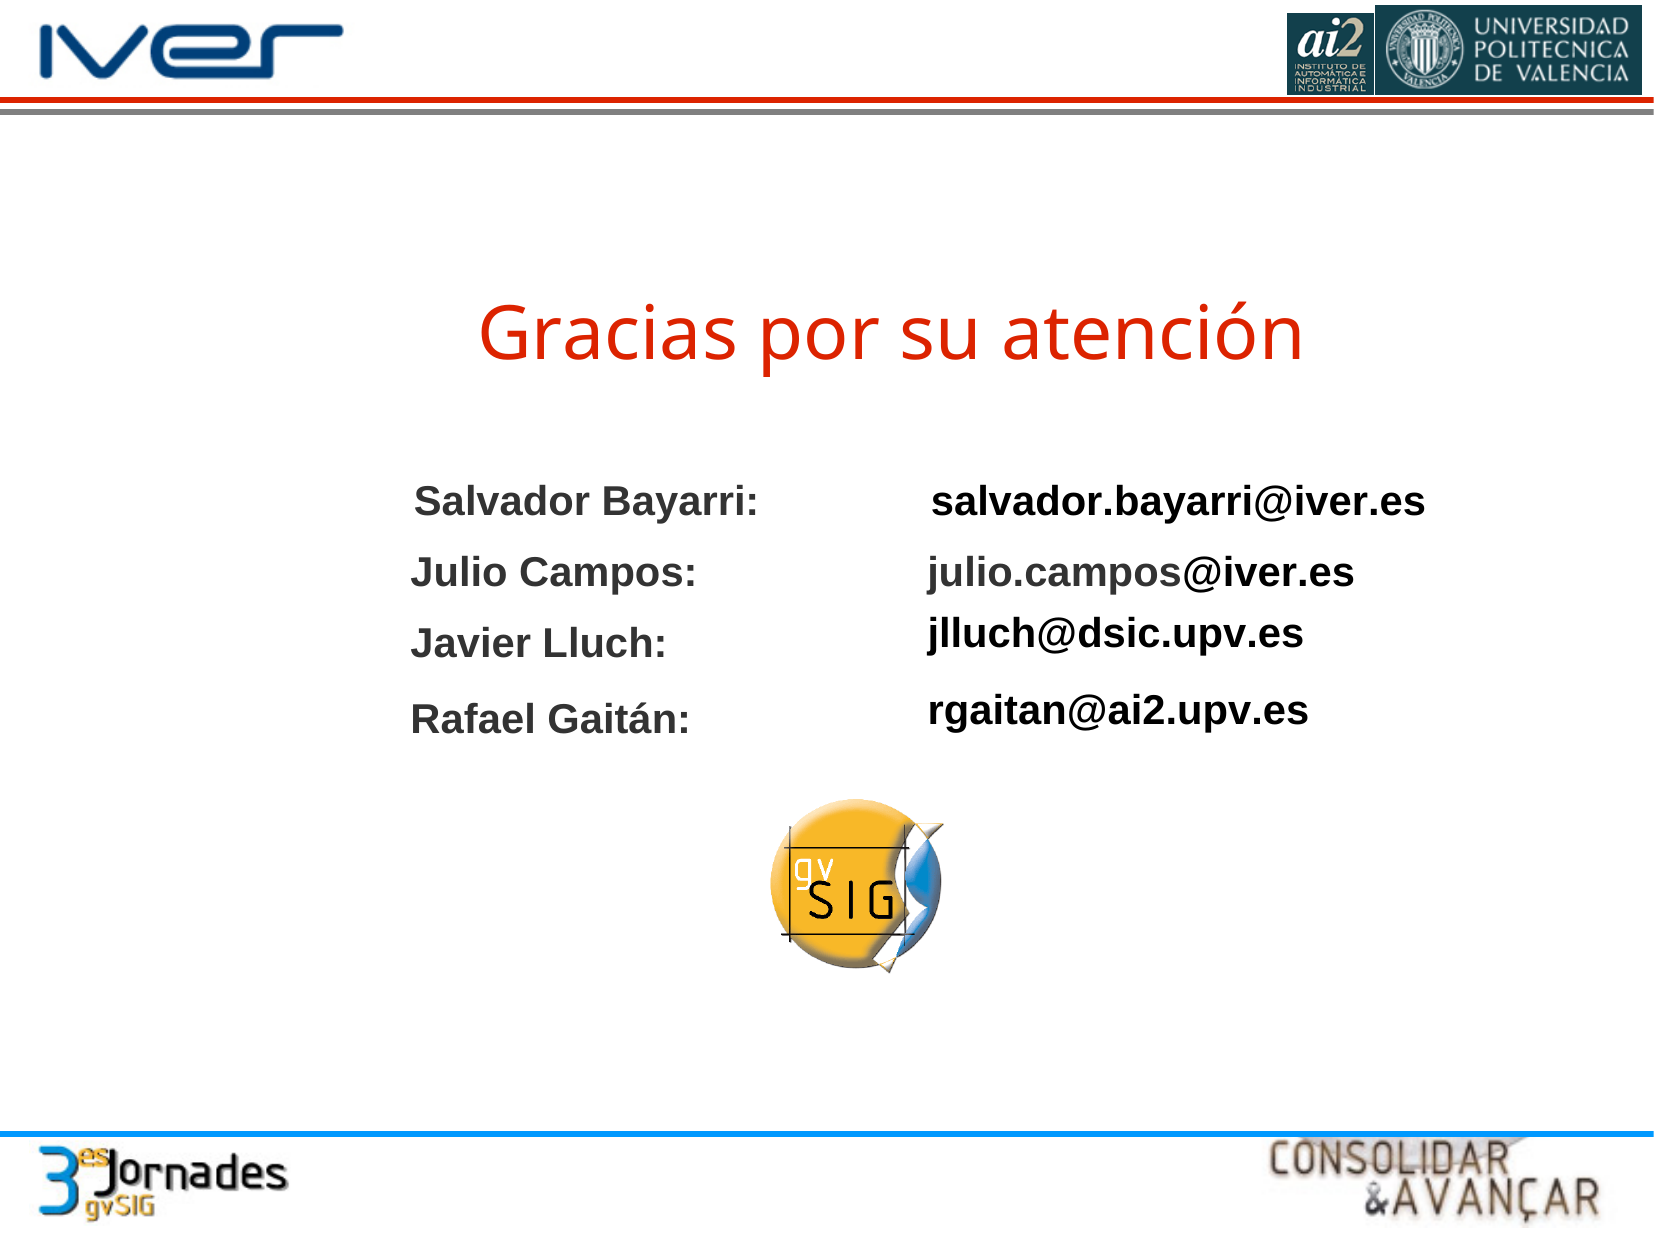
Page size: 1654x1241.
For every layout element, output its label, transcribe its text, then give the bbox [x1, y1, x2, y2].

text_box Salvador Bayarri: salvador.bayarri@iver.es [399, 460, 1500, 529]
text_box jlluch@dsic.upv.es [912, 602, 1323, 665]
picture [29, 1139, 296, 1226]
picture [1246, 1137, 1618, 1228]
text_box Javier Lluch: [395, 602, 721, 669]
title Gracias por su atención [147, 271, 1636, 390]
text_box Rafael Gaitán: [395, 679, 721, 745]
text_box rgaitan@ai2.upv.es [912, 679, 1388, 742]
picture [27, 15, 355, 89]
picture [767, 797, 945, 975]
picture [1375, 5, 1642, 95]
text_box Julio Campos: julio.campos@iver.es [395, 531, 1524, 598]
picture [1287, 13, 1374, 95]
